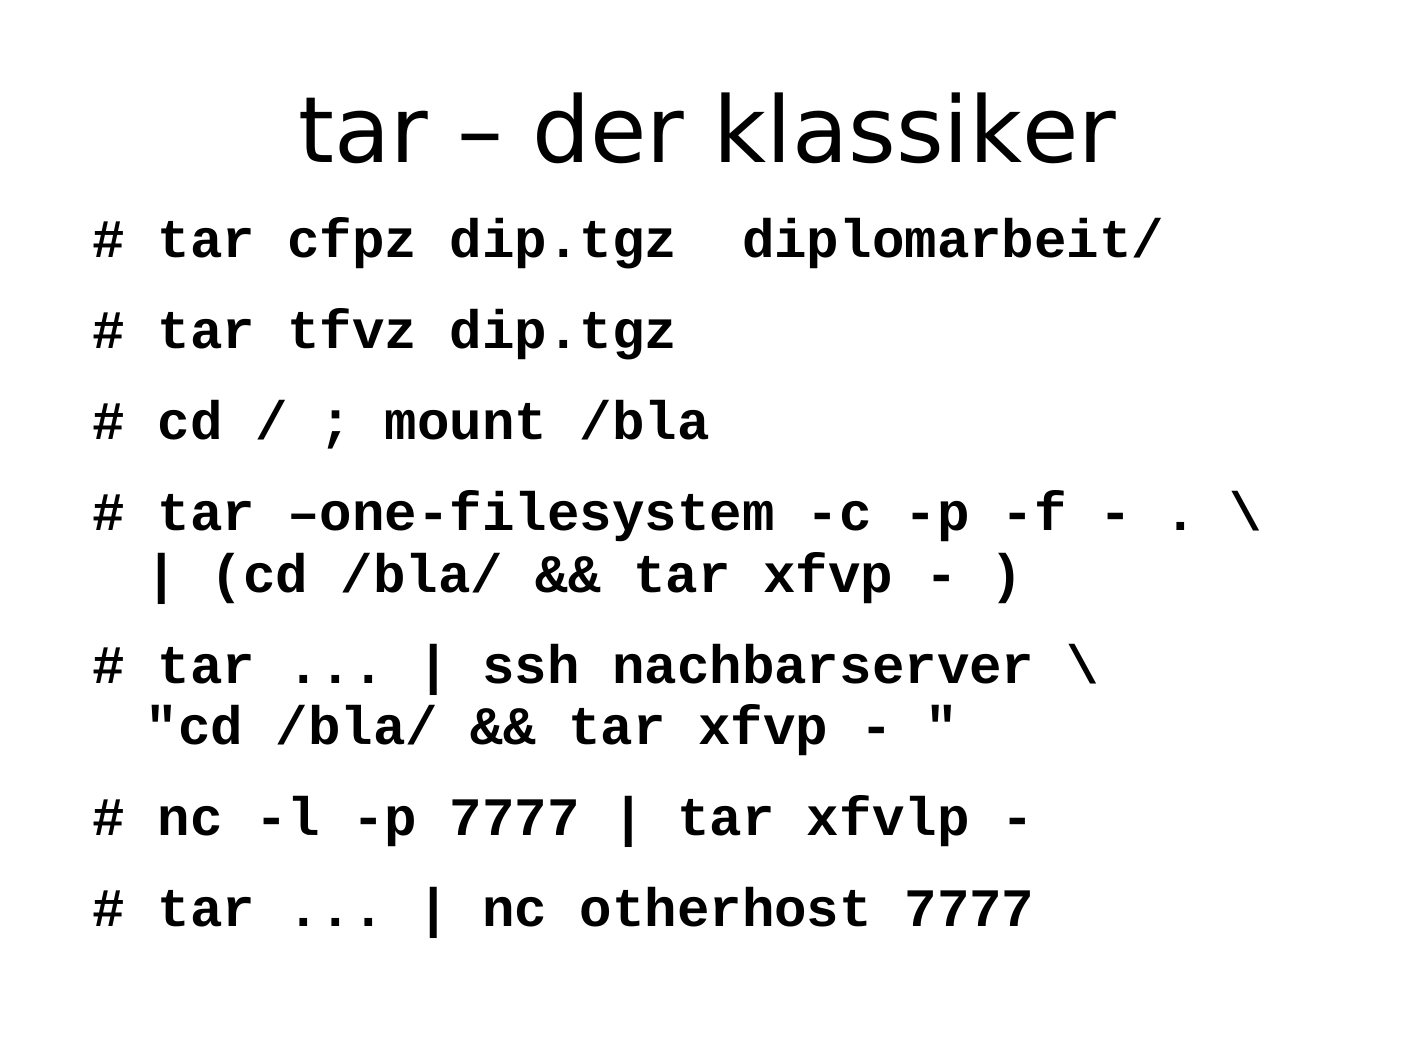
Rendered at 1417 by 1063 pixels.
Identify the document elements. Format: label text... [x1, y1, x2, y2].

title tar – der klassiker [70, 49, 1346, 213]
list # tar cfpz dip.tgz diplomarbeit/ # tar tfvz dip.tgz # cd / ; mount /bla # tar –one-filesystem -c -p -f - . \ | (cd /bla/ && tar xfvp - ) # tar ... | ssh nachbarserver \ "cd /bla/ && tar xfvp - " # nc -l -p 7777 | tar xfvlp - # tar ... | nc otherhost 7777 [75, 212, 1351, 1013]
